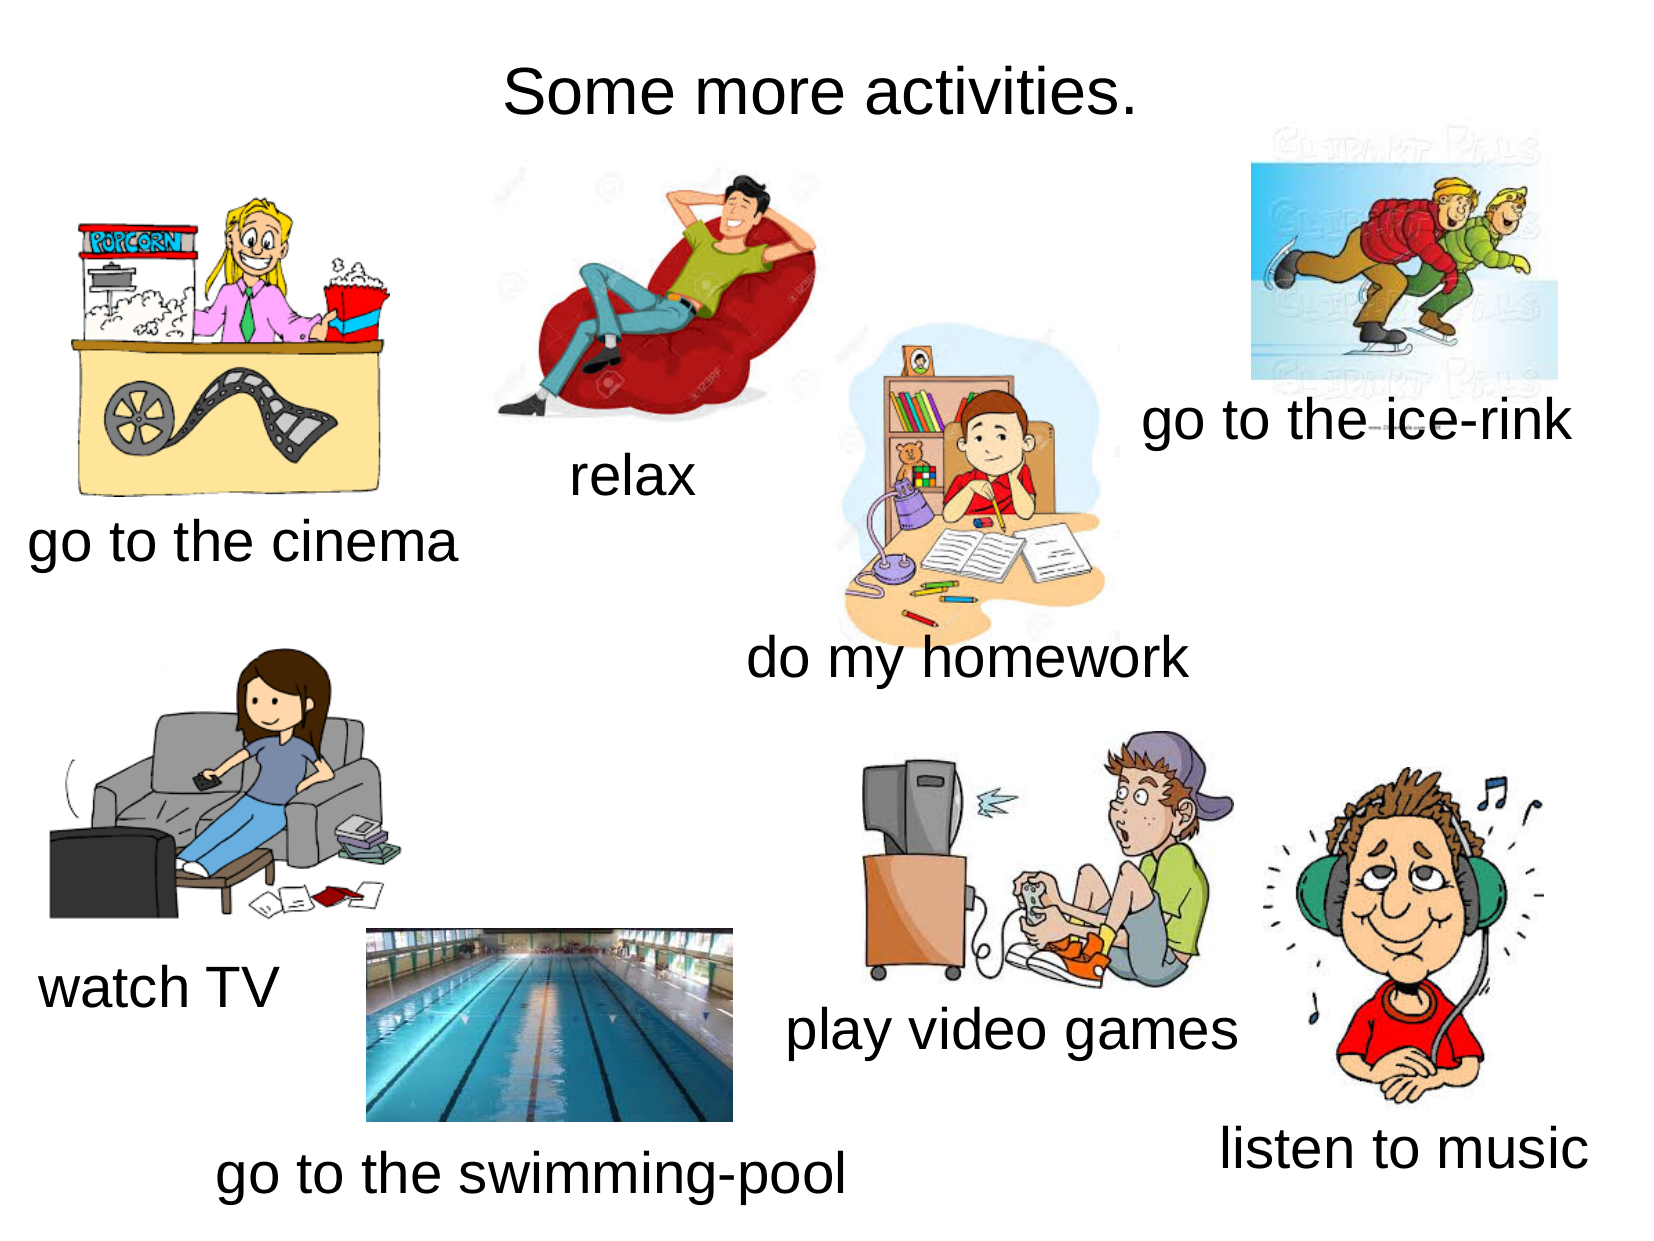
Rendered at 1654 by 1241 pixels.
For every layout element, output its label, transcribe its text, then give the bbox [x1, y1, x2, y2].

picture [49, 648, 402, 920]
text_box listen to music [1204, 1108, 1604, 1189]
picture [1263, 767, 1544, 1108]
text_box go to the ice-rink [1126, 379, 1588, 460]
text_box go to the swimming-pool [200, 1133, 910, 1217]
text_box do my homework [731, 617, 1205, 697]
text_box watch TV [23, 947, 296, 1028]
picture [70, 196, 390, 497]
text_box relax [555, 435, 712, 515]
picture [862, 731, 1234, 988]
picture [484, 160, 1120, 617]
text_box Some more activities. [94, 47, 1548, 154]
picture [366, 928, 733, 1123]
text_box go to the cinema [13, 501, 536, 582]
text_box play video games [770, 988, 1264, 1069]
picture [1251, 118, 1558, 379]
